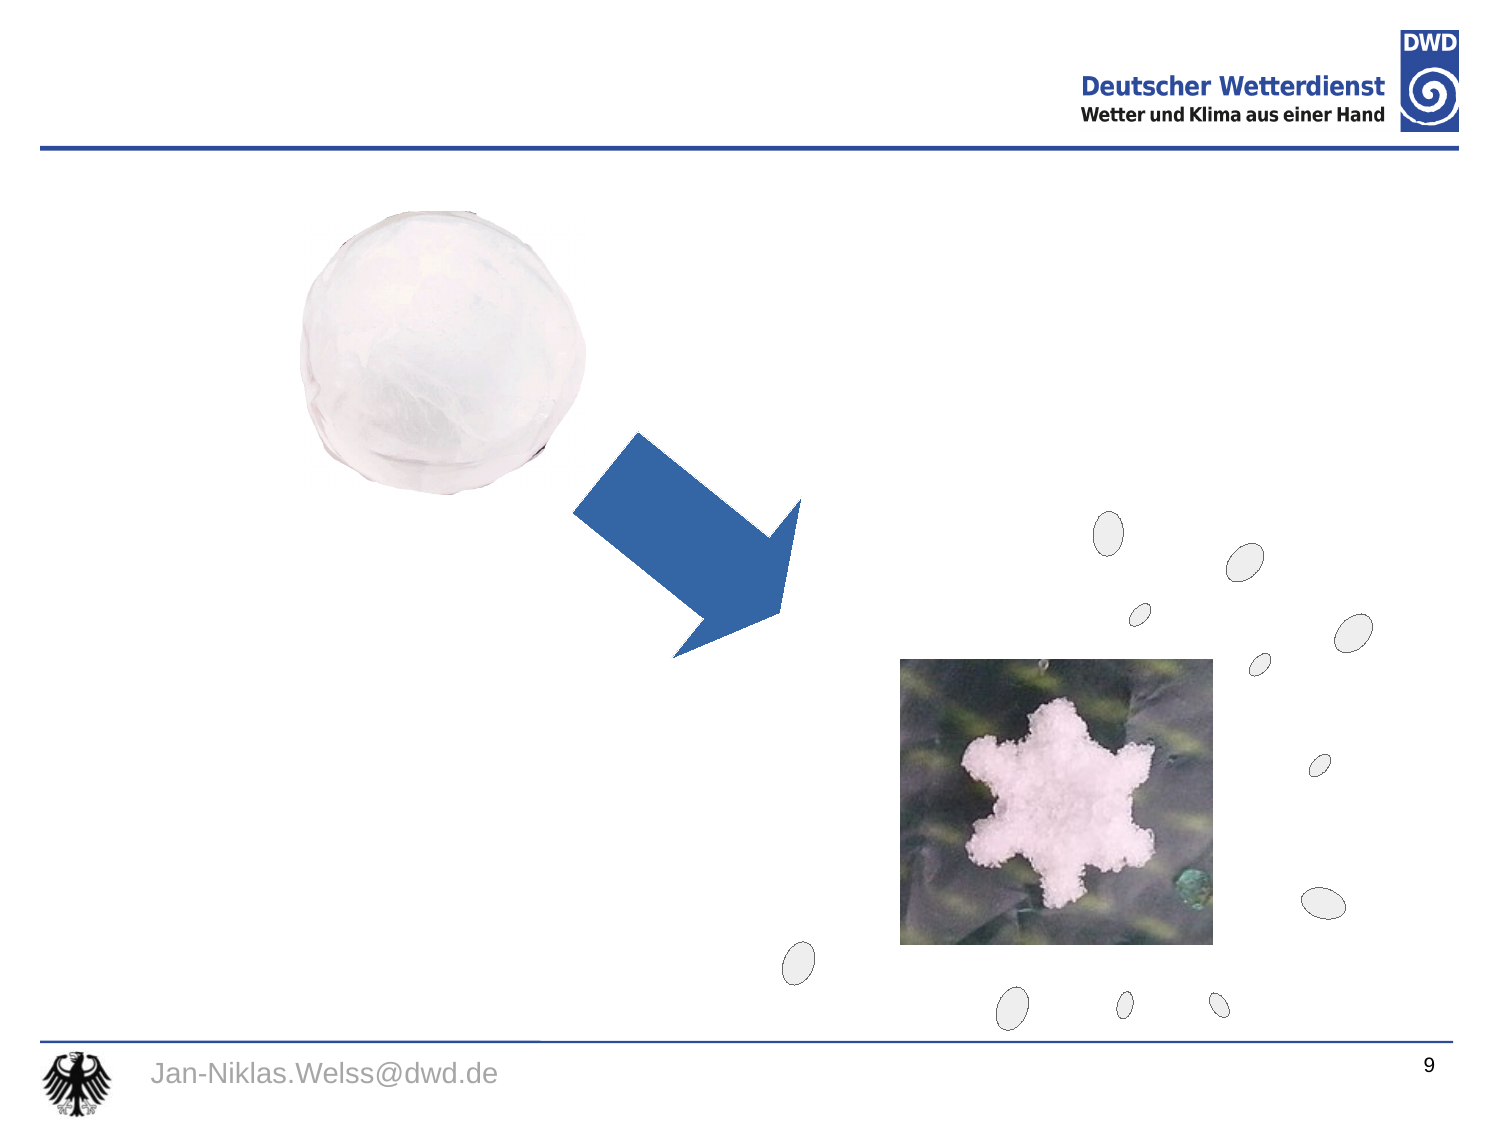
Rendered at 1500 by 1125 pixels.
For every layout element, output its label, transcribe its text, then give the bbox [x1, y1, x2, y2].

text_box [1129, 603, 1151, 627]
text_box [1093, 511, 1124, 557]
text_box [1334, 613, 1373, 653]
picture [300, 211, 586, 496]
slide_number 9 [1358, 1046, 1436, 1083]
text_box [571, 431, 803, 660]
picture [40, 1050, 114, 1119]
picture [900, 659, 1213, 945]
text_box [1116, 991, 1134, 1019]
text_box [1209, 992, 1230, 1018]
text_box [1226, 543, 1264, 582]
picture [1081, 30, 1459, 132]
text_box [1301, 887, 1346, 920]
text_box [1249, 653, 1271, 677]
text_box [782, 941, 815, 986]
text_box [996, 986, 1029, 1031]
text_box [1309, 754, 1331, 777]
